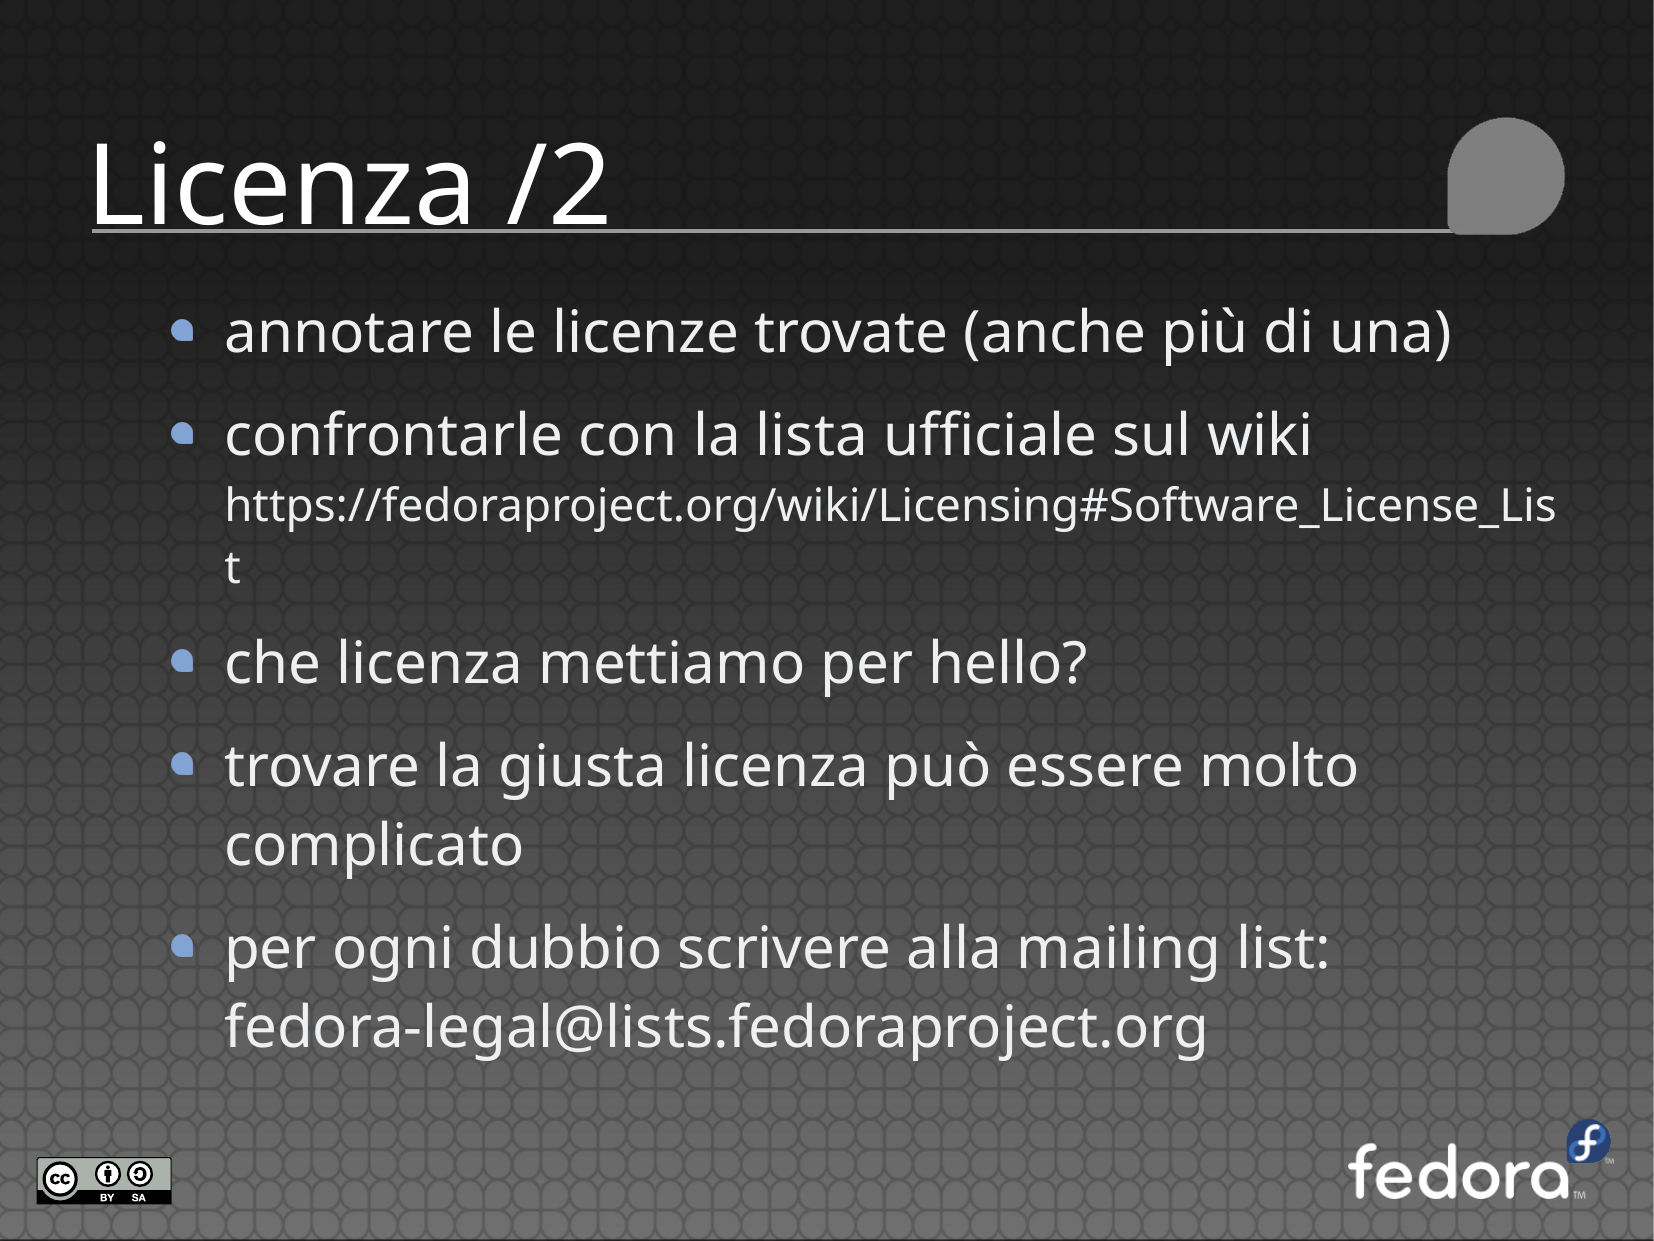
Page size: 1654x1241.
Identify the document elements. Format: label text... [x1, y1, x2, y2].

picture [0, 0, 1654, 1241]
list annotare le licenze trovate (anche più di una) confrontarle con la lista ufficiale sul wiki https://fedoraproject.org/wiki/Licensing#Software_License_List che licenza mettiamo per hello? trovare la giusta licenza può essere molto complicato per ogni dubbio scrivere alla mailing list: fedora-legal@lists.fedoraproject.org [82, 290, 1571, 1241]
title Licenza /2 [86, 110, 1576, 251]
